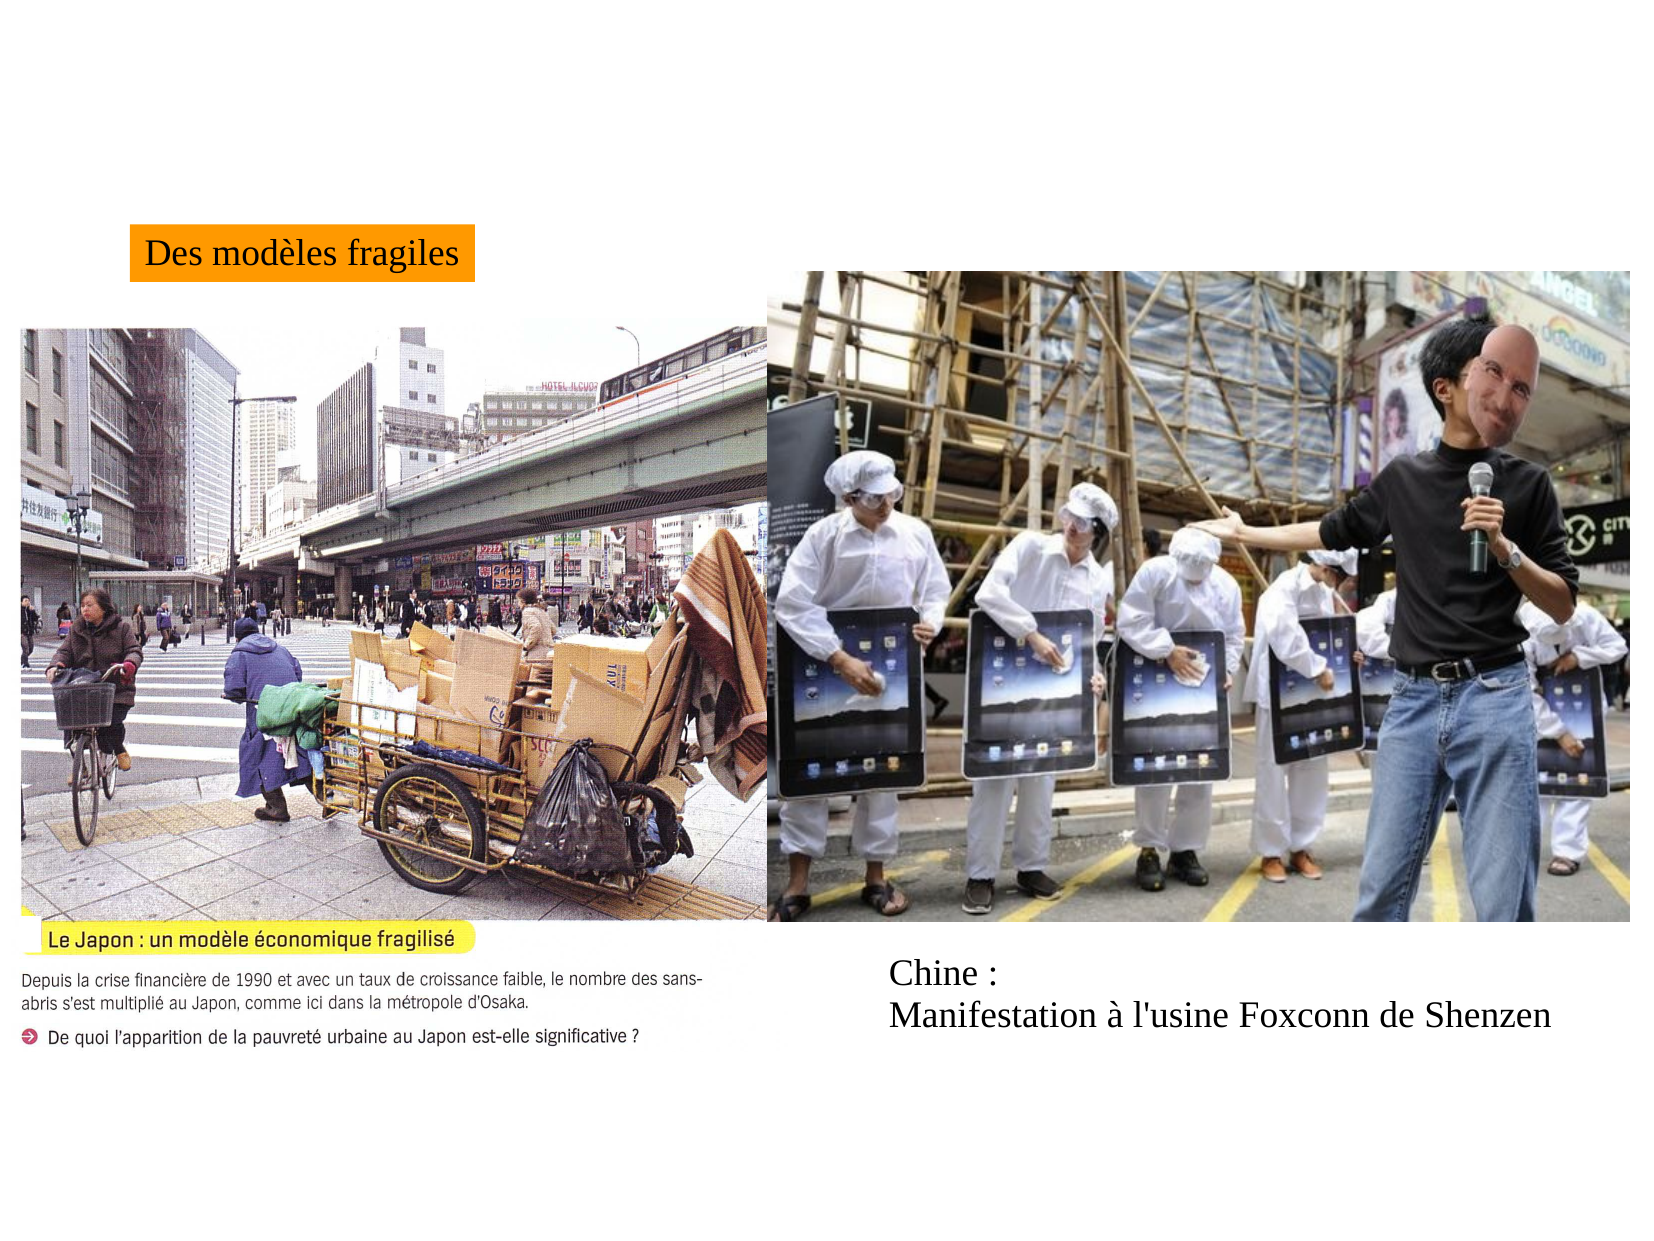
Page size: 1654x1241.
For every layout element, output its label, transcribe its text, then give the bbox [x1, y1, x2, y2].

text_box Des modèles fragiles [129, 224, 475, 282]
text_box Chine : Manifestation à l'usine Foxconn de Shenzen [874, 944, 1568, 1045]
picture [11, 271, 1630, 1052]
